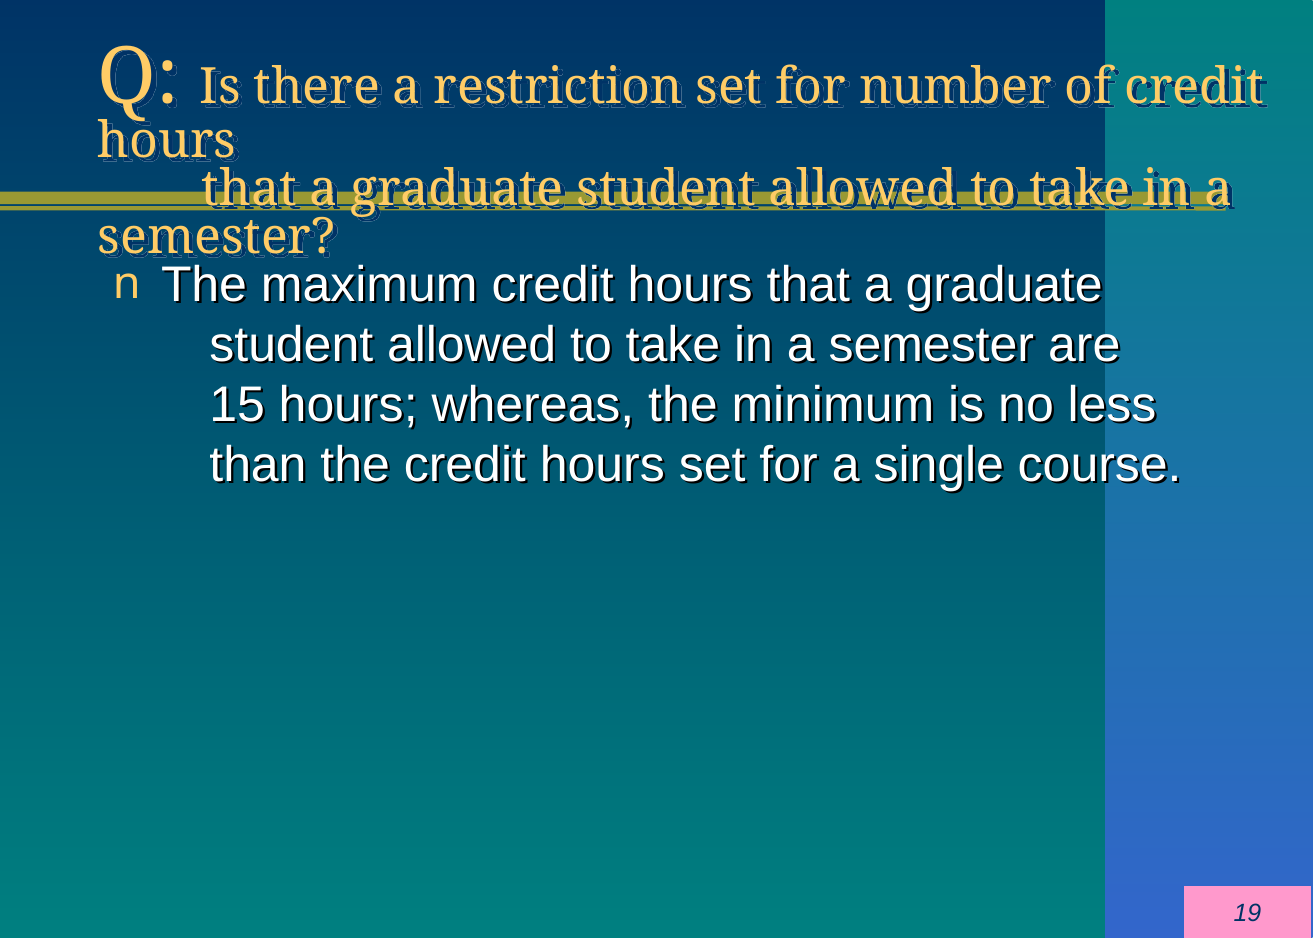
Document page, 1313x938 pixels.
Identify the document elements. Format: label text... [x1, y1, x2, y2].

title Q: Is there a restriction set for number of credit hours that a graduate student allowed to take in a semester? [84, 36, 1280, 188]
text_box 19 [1185, 887, 1310, 937]
text_box [1105, 0, 1313, 938]
list The maximum credit hours that a graduate student allowed to take in a semester are 15 hours; whereas, the minimum is no less than the credit hours set for a single course. [99, 244, 1201, 844]
